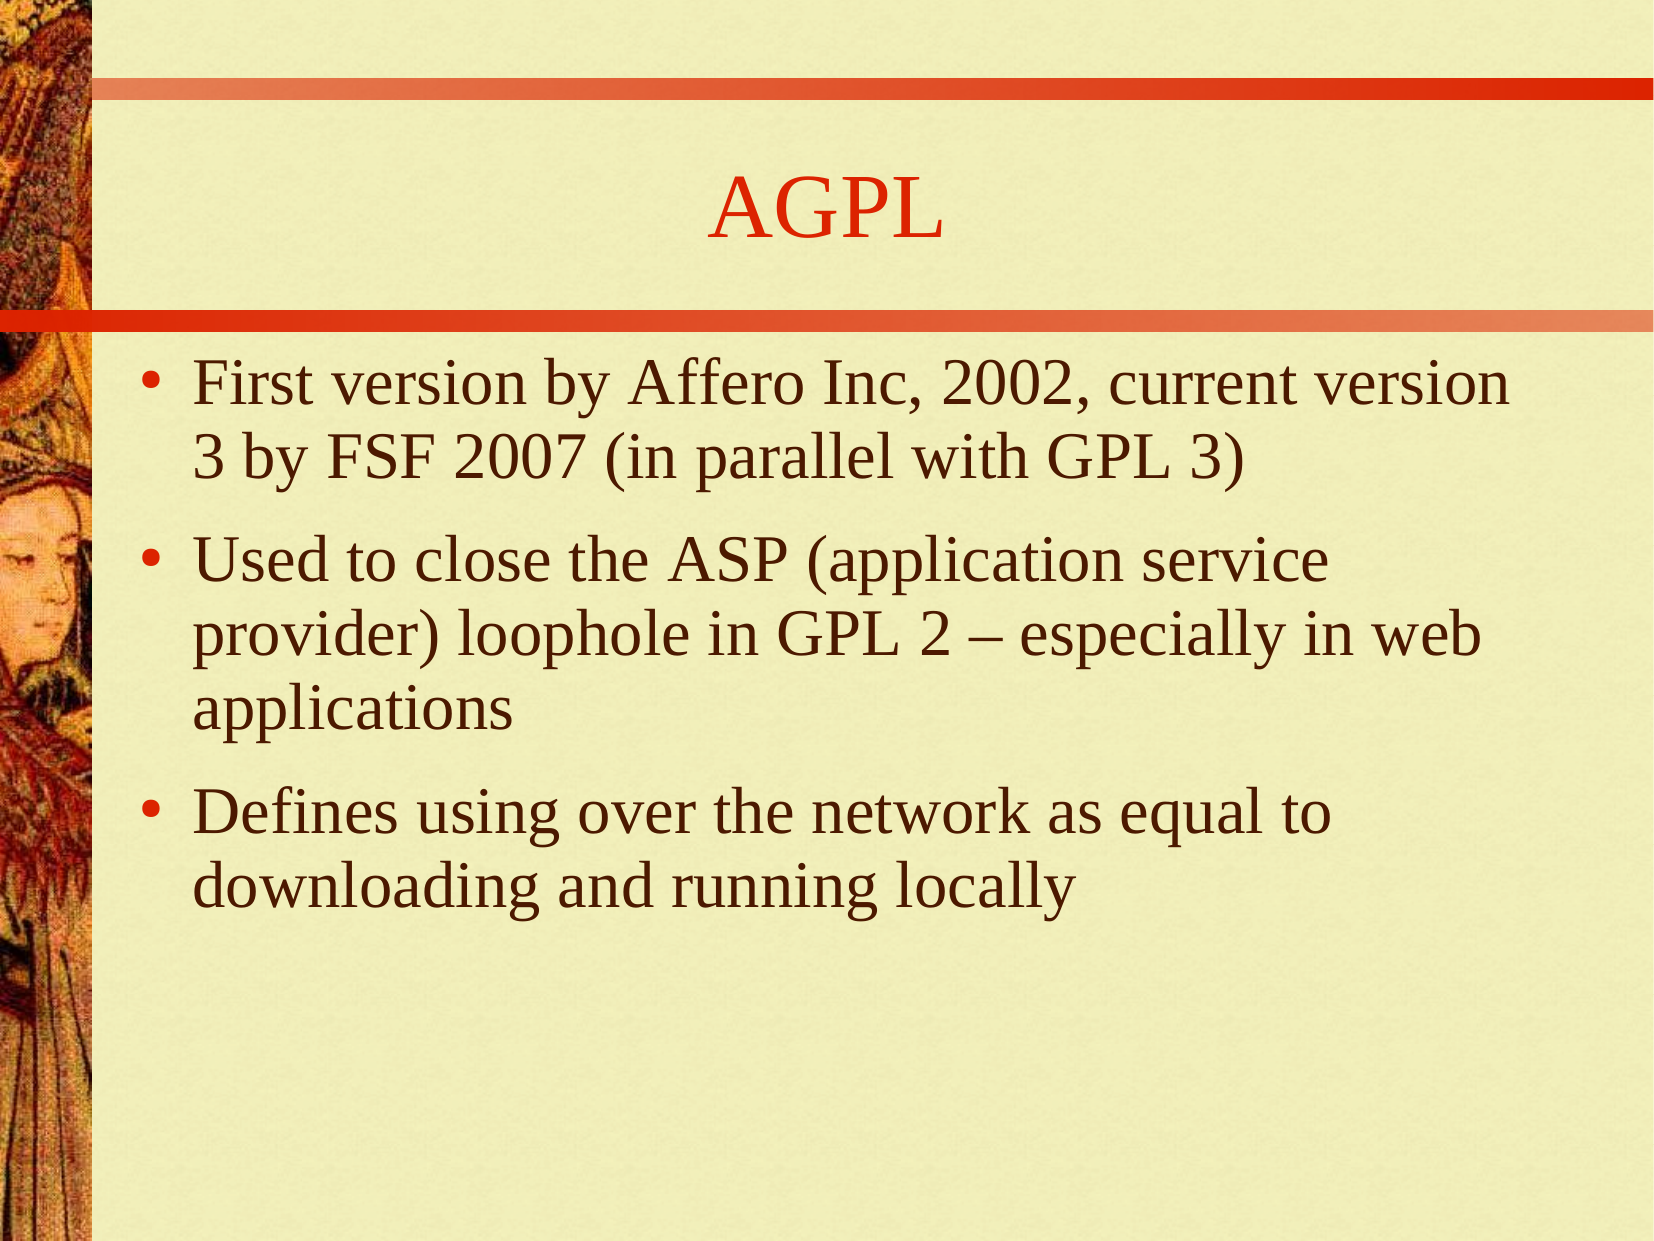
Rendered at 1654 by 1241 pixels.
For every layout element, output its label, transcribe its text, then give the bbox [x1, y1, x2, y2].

picture [0, 332, 1654, 1241]
title AGPL [121, 102, 1534, 310]
picture [0, 0, 1654, 310]
list First version by Affero Inc, 2002, current version 3 by FSF 2007 (in parallel with GPL 3) Used to close the ASP (application service provider) loophole in GPL 2 – especially in web applications Defines using over the network as equal to downloading and running locally [121, 344, 1534, 1127]
